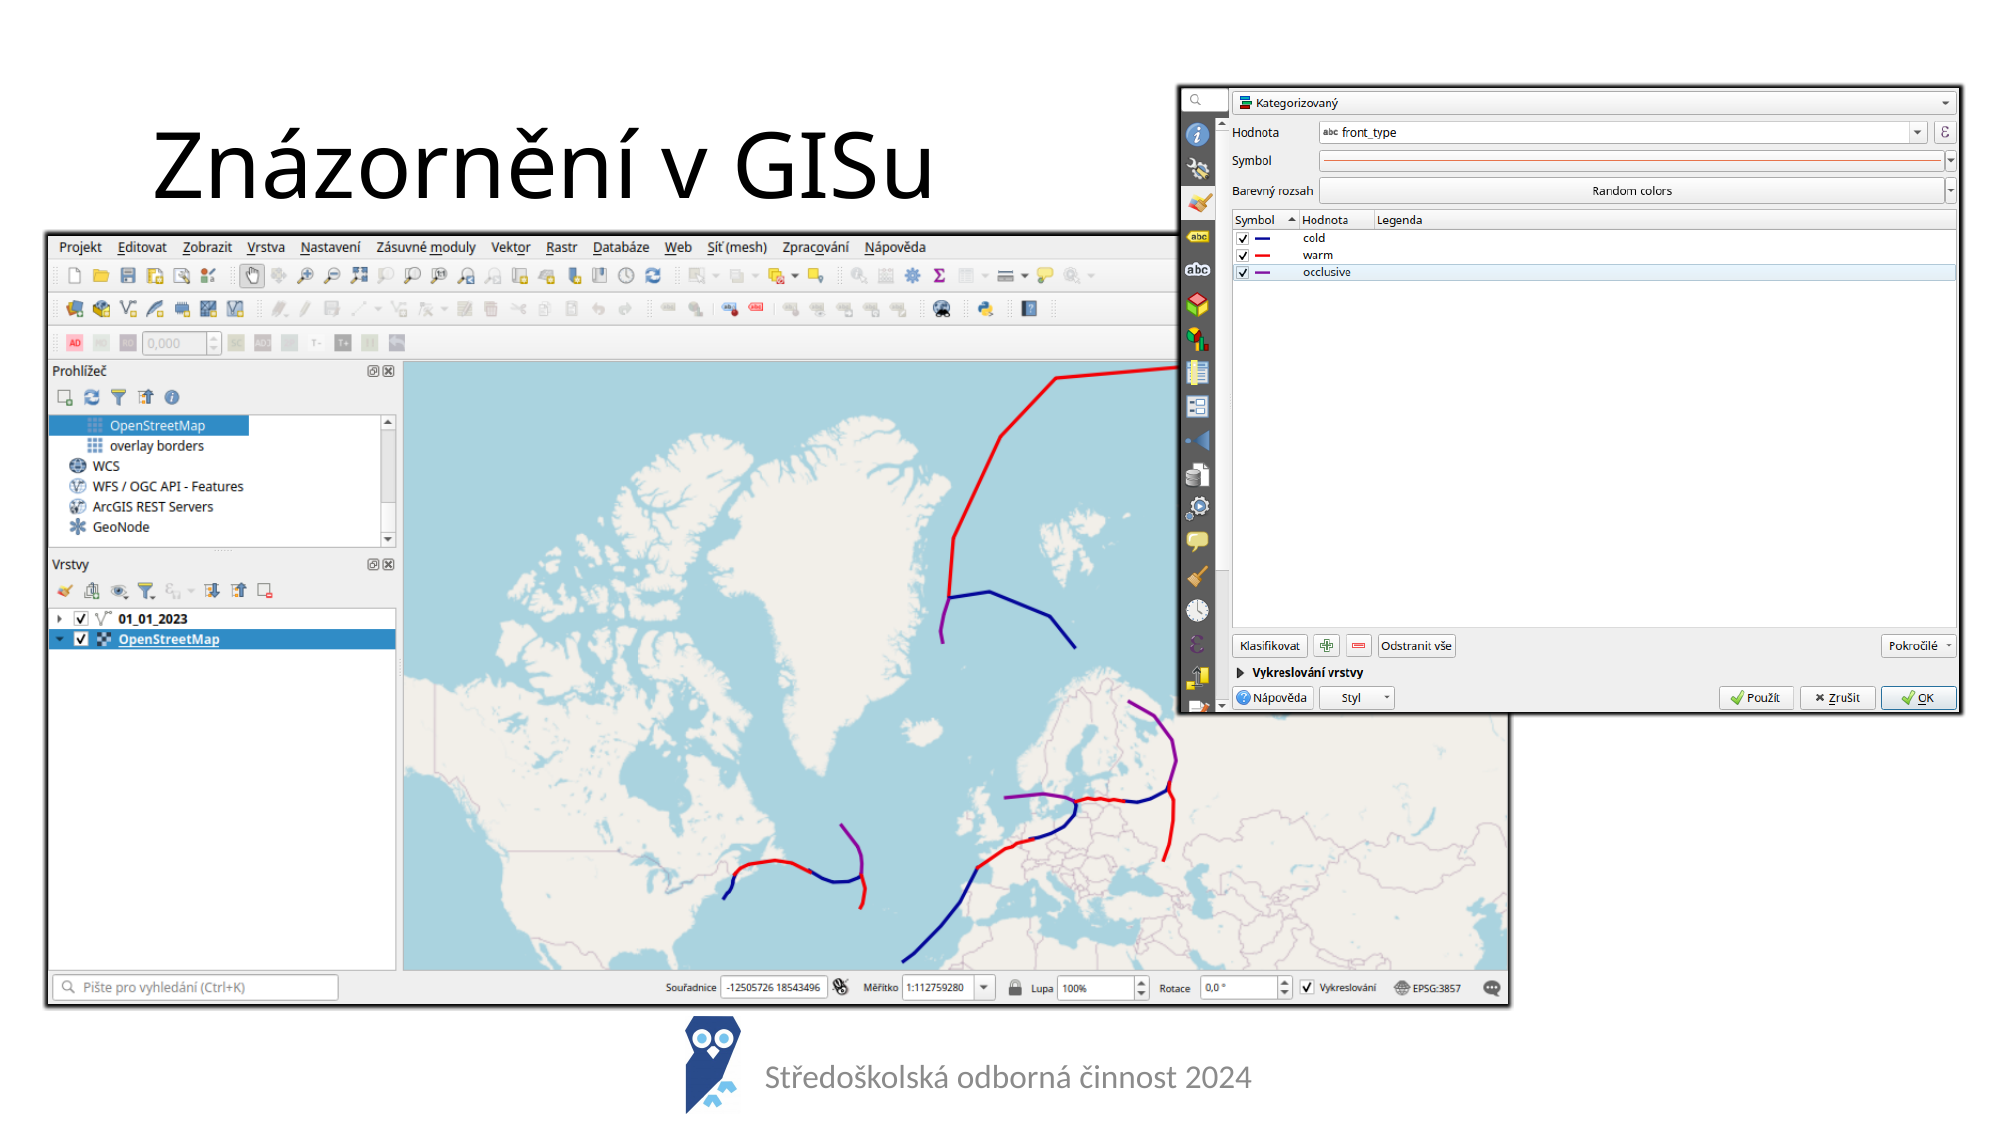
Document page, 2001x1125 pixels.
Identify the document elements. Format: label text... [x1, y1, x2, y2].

picture [1181, 88, 1959, 712]
footer Středoškolská odborná činnost 2024 [748, 1044, 1269, 1105]
picture [685, 1016, 741, 1114]
picture [48, 236, 1508, 1004]
title Znázornění v GISu [137, 59, 1863, 229]
